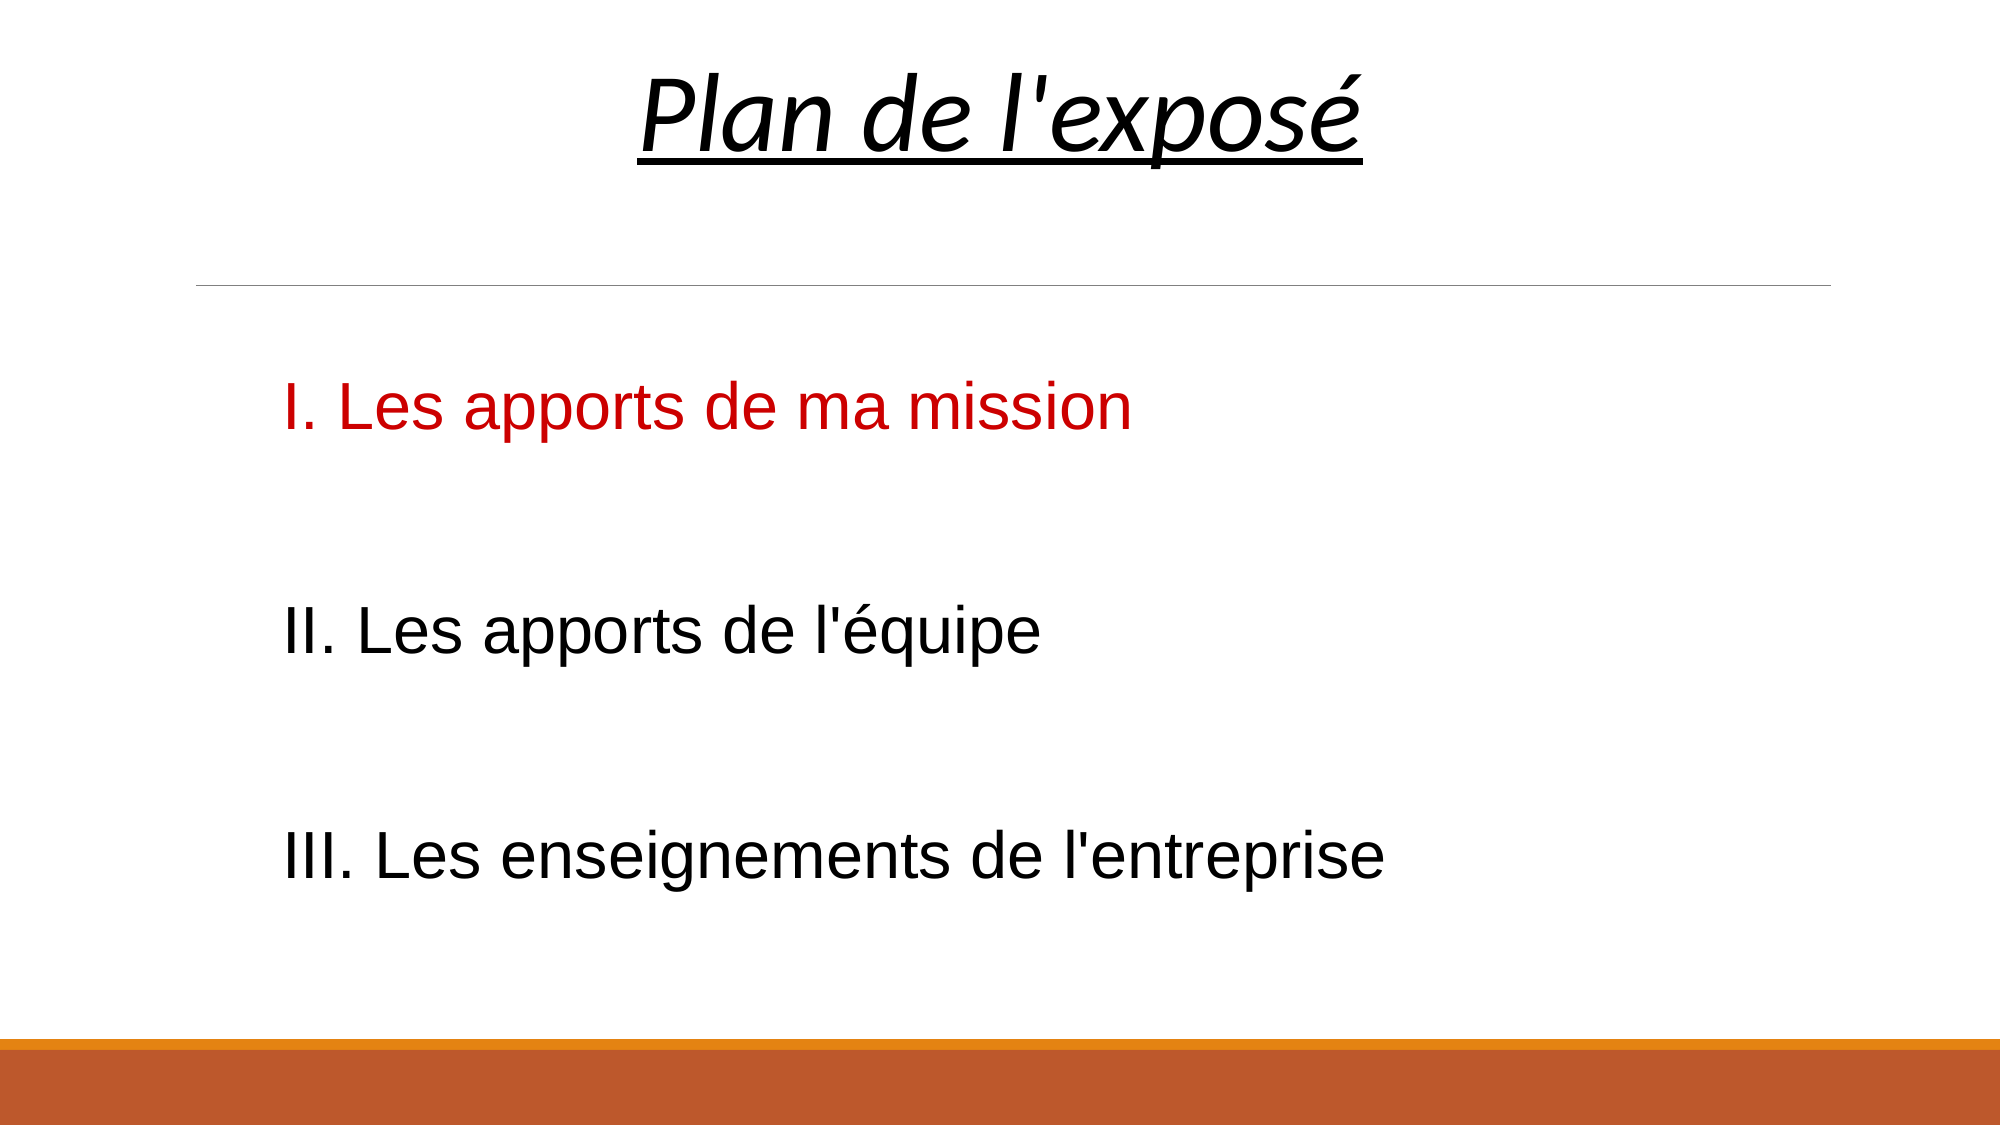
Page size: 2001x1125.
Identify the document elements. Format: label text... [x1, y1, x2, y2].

text_box Plan de l'exposé [190, 59, 1810, 212]
text_box I. Les apports de ma mission II. Les apports de l'équipe III. Les enseignements de l'entreprise [267, 361, 1733, 900]
